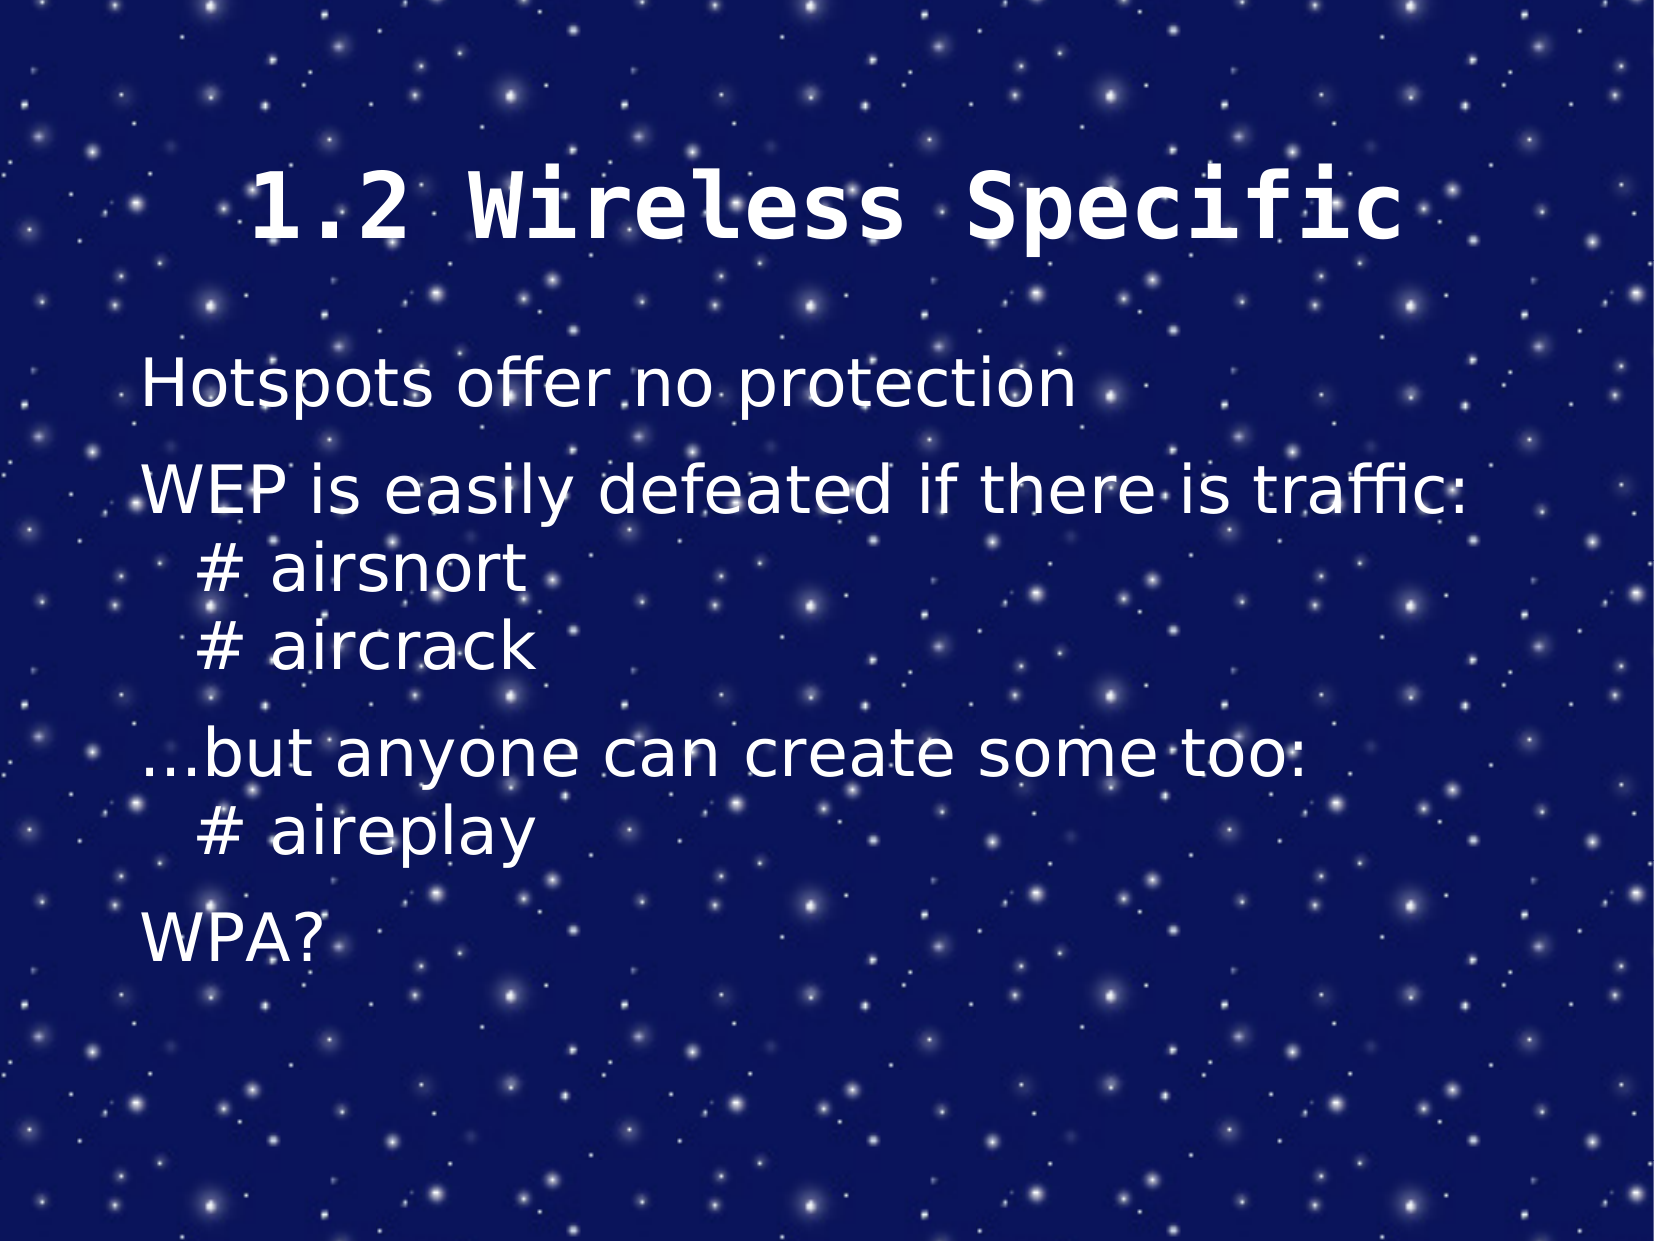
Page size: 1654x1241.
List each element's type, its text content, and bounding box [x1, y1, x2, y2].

list Hotspots offer no protection WEP is easily defeated if there is traffic: # airsnort # aircrack ...but anyone can create some too: # aireplay WPA? [121, 344, 1534, 1127]
picture [0, 0, 1654, 1241]
title 1.2 Wireless Specific [121, 102, 1534, 310]
